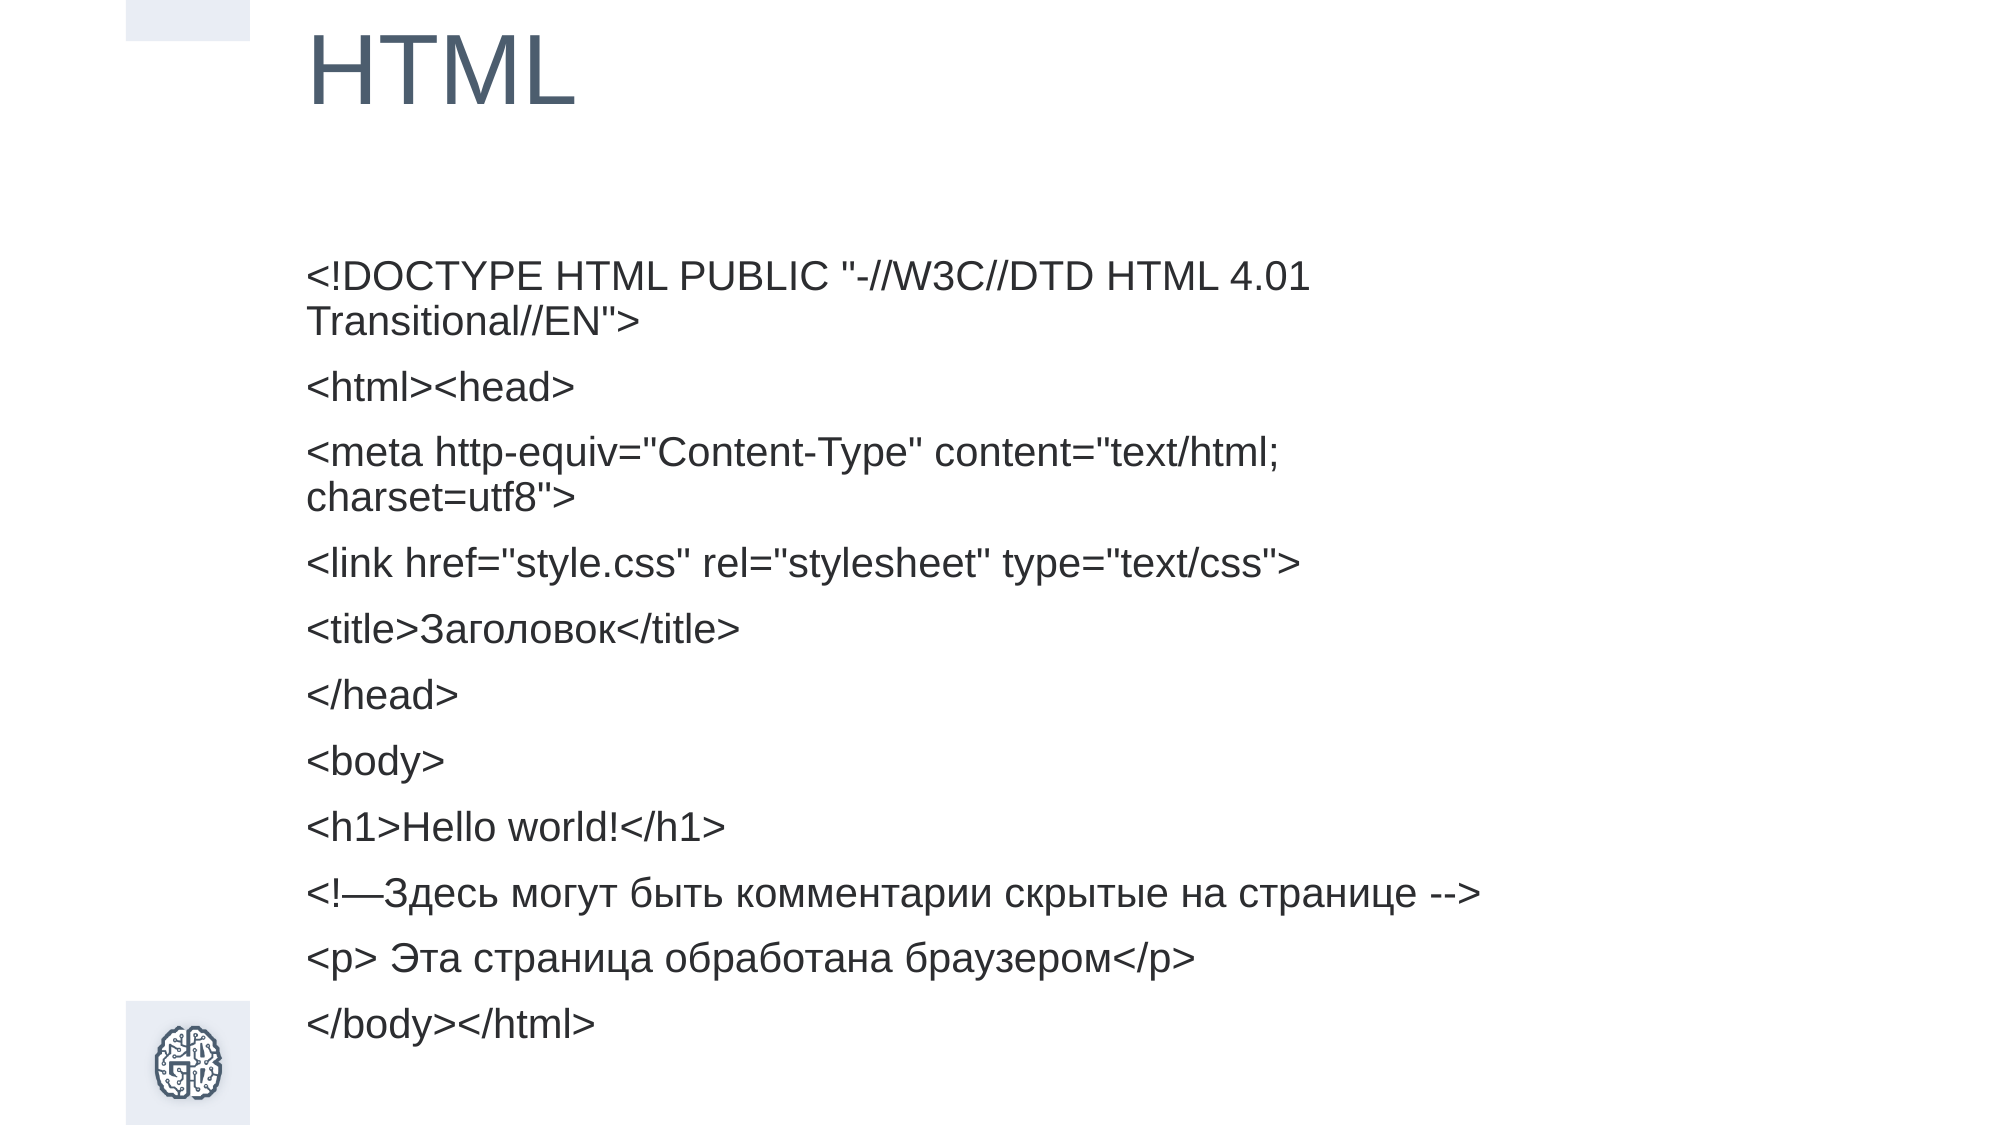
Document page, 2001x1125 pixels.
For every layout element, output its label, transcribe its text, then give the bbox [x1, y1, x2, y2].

title HTML [291, 19, 1437, 126]
picture [144, 1016, 232, 1110]
list <!DOCTYPE HTML PUBLIC "-//W3C//DTD HTML 4.01 Transitional//EN"> <html><head> <meta http-equiv="Content-Type" content="text/html; charset=utf8"> <link href="style.css" rel="stylesheet" type="text/css"> <title>Заголовок</title> </head> <body> <h1>Hello world!</h1> <!—Здесь могут быть комментарии скрытые на странице --> <p> Эта страница обработана браузером</p> </body></html> [291, 208, 1532, 1094]
